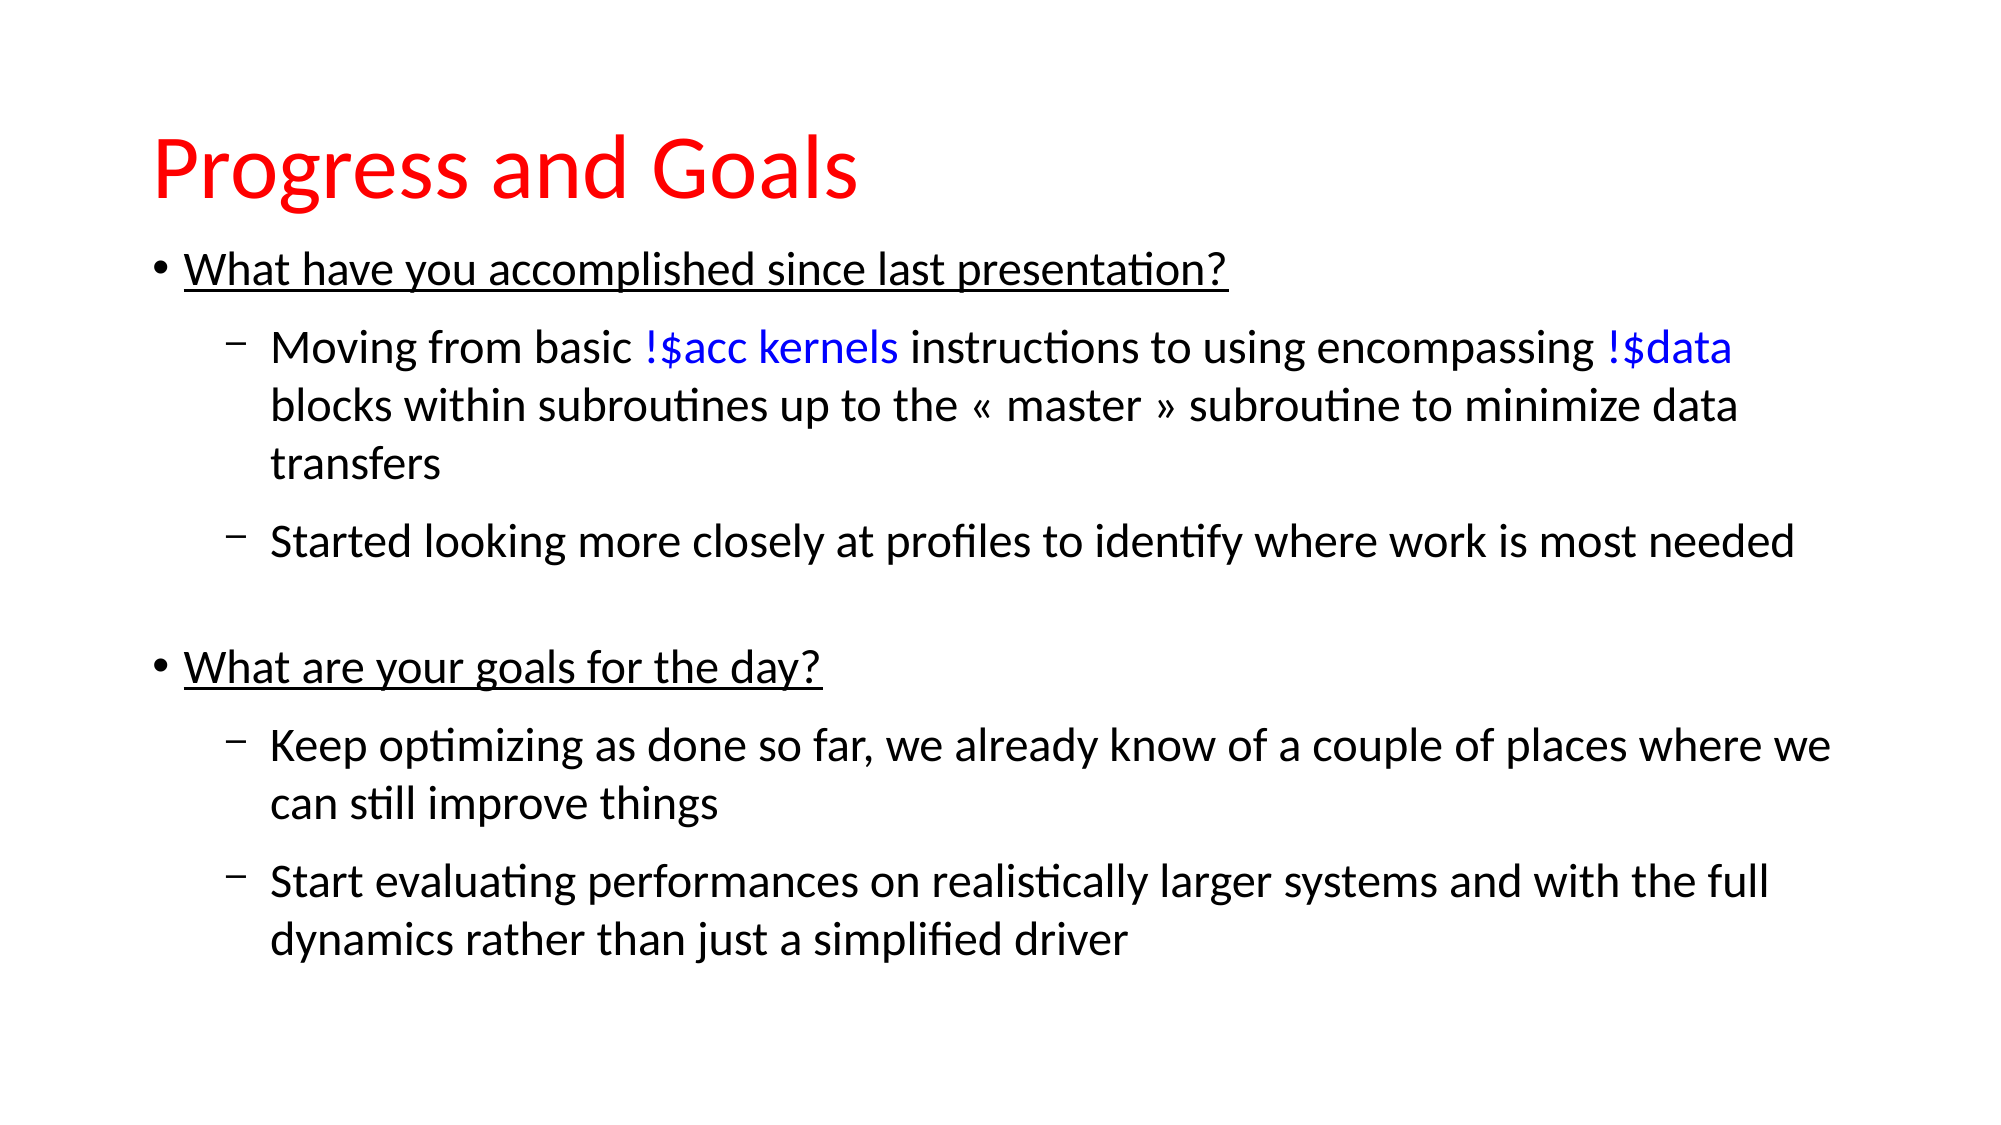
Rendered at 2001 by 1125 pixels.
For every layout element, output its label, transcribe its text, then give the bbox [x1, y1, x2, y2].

title Progress and Goals [137, 59, 1863, 236]
list What have you accomplished since last presentation? Moving from basic !$acc kernels instructions to using encompassing !$data blocks within subroutines up to the « master » subroutine to minimize data transfers Started looking more closely at profiles to identify where work is most needed What are your goals for the day? Keep optimizing as done so far, we already know of a couple of places where we can still improve things Start evaluating performances on realistically larger systems and with the full dynamics rather than just a simplified driver [137, 236, 1863, 1014]
